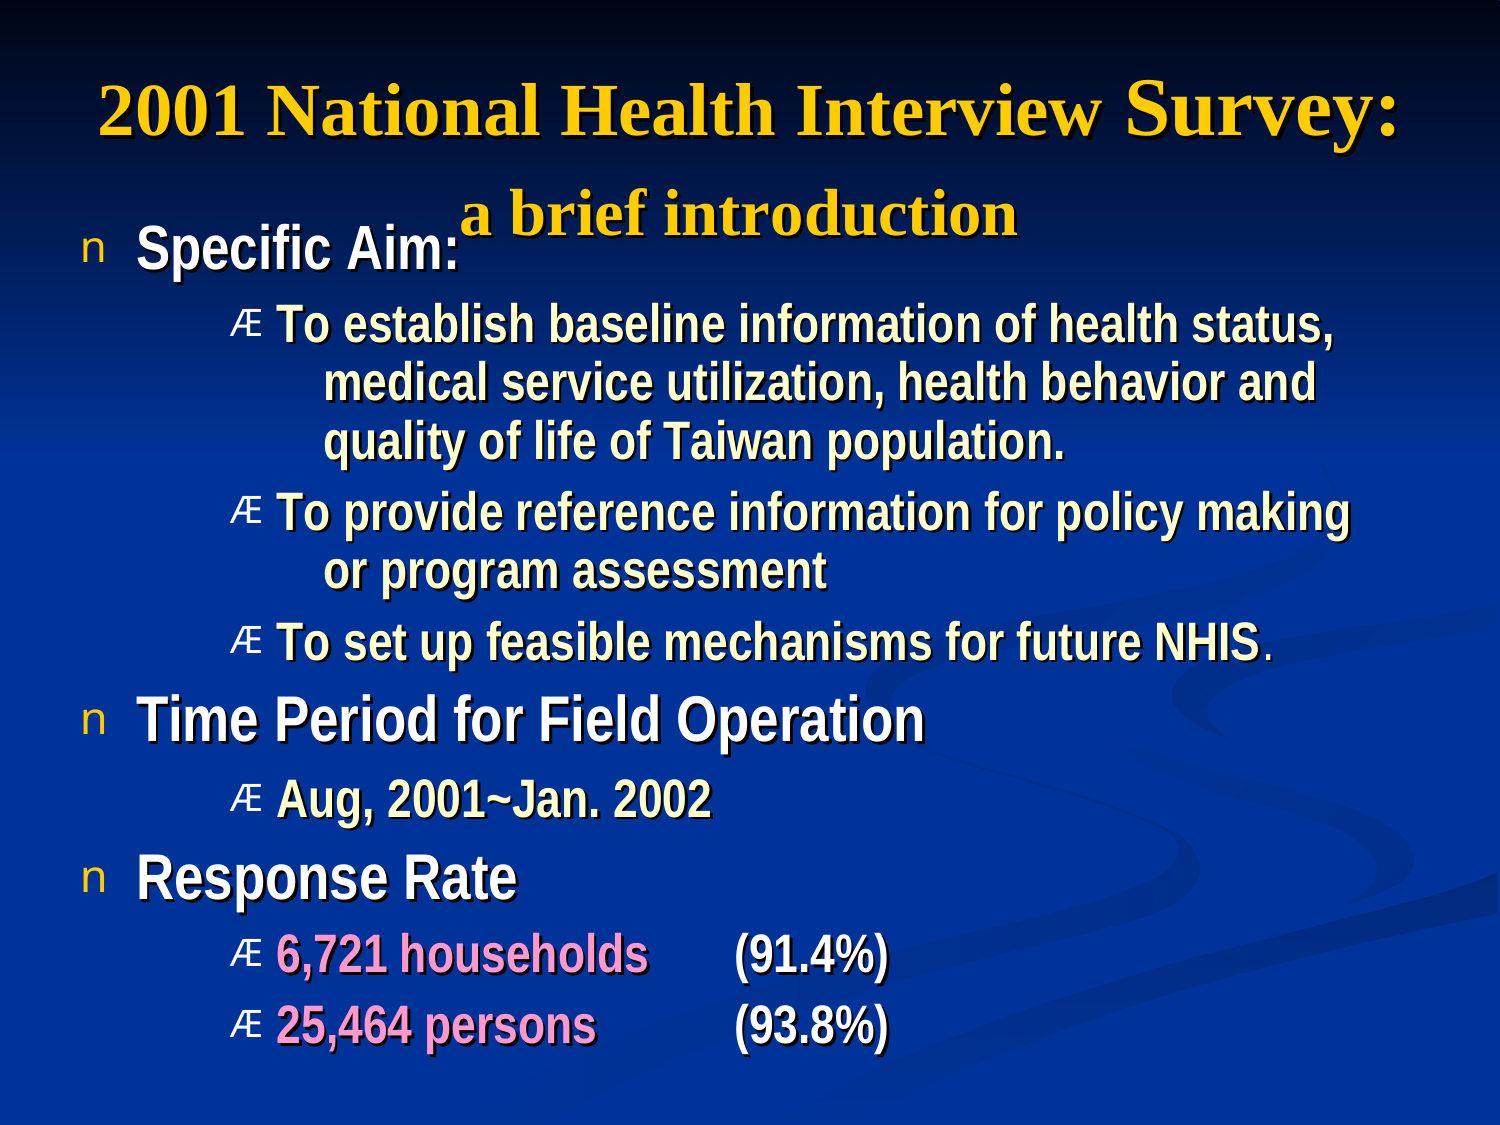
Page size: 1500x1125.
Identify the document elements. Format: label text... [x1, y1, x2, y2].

list Specific Aim: To establish baseline information of health status, medical service utilization, health behavior and quality of life of Taiwan population. To provide reference information for policy making or program assessment To set up feasible mechanisms for future NHIS. Time Period for Field Operation Aug, 2001~Jan. 2002 Response Rate 6,721 households (91.4%) 25,464 persons (93.8%) [64, 208, 1400, 1071]
title 2001 National Health Interview Survey: a brief introduction [75, 45, 1426, 185]
